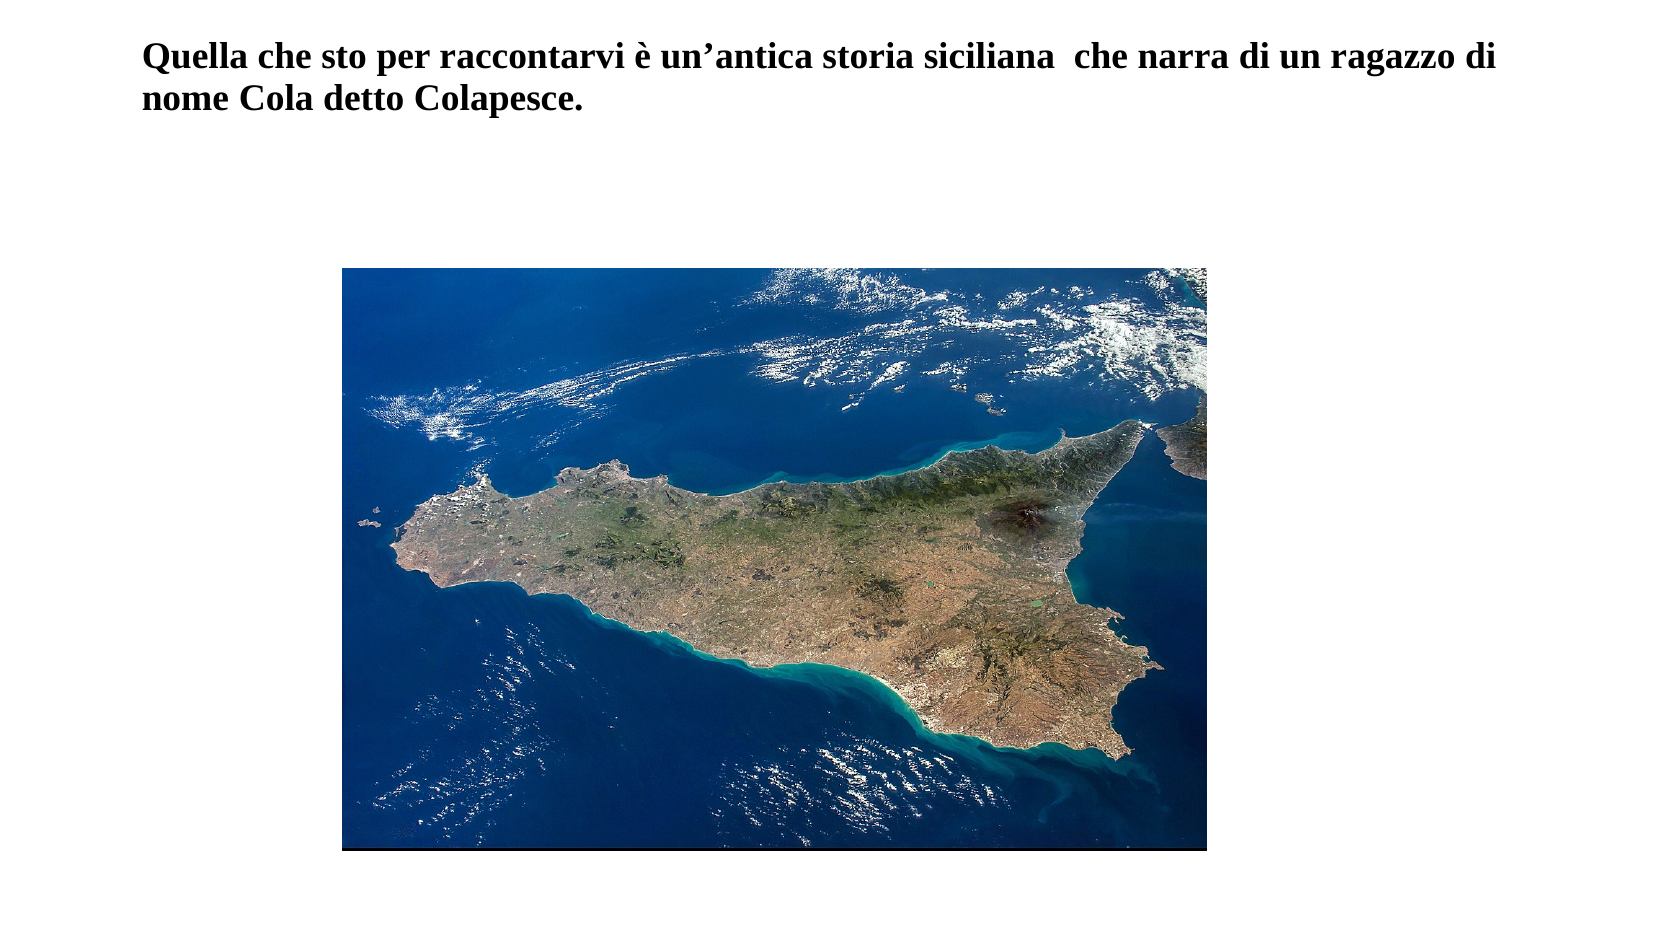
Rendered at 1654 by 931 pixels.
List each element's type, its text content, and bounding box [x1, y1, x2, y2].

list Quella che sto per raccontarvi è un’antica storia siciliana che narra di un ragazzo di nome Cola detto Colapesce. [70, 35, 1560, 575]
picture [342, 268, 1207, 851]
